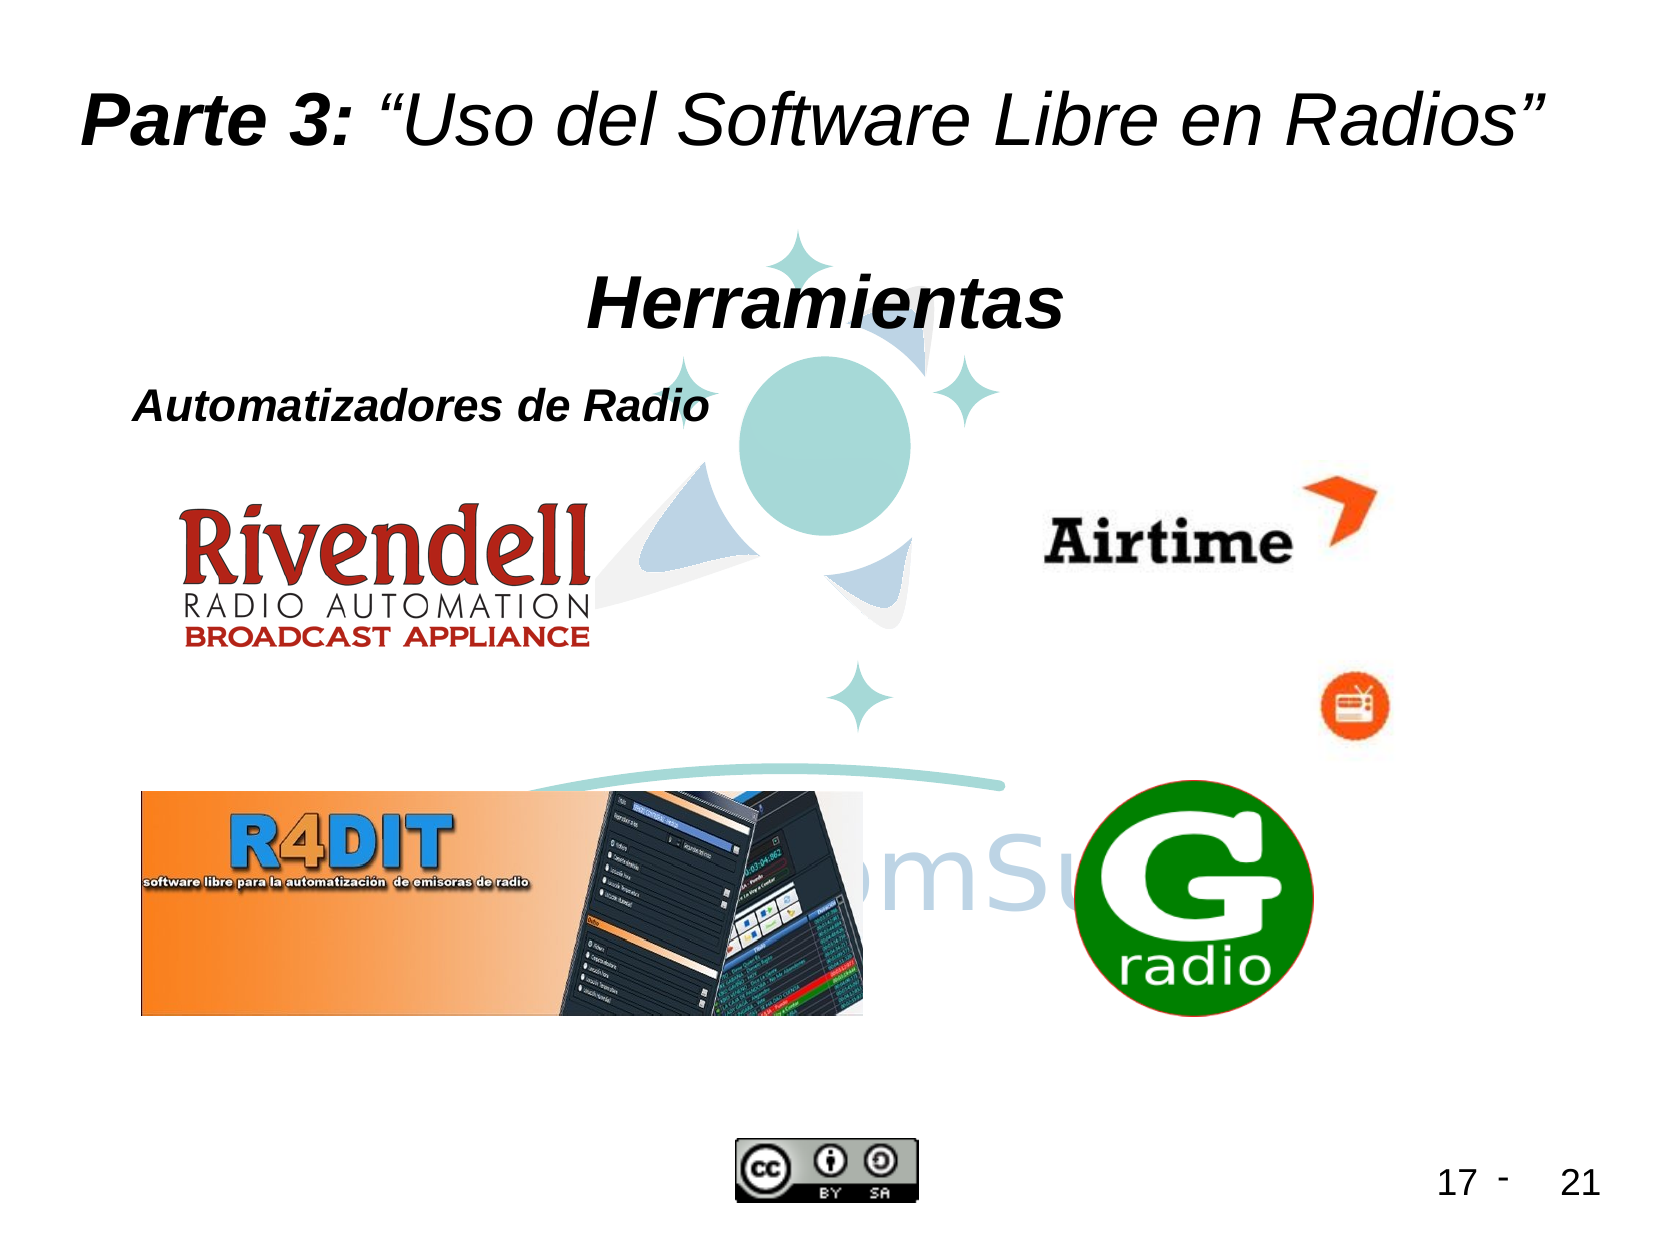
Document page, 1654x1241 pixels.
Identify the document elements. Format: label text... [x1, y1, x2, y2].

title Herramientas [540, 244, 1114, 361]
picture [141, 211, 1400, 1205]
text_box Parte 3: “Uso del Software Libre en Radios” [80, 77, 1574, 162]
text_box - [1482, 1147, 1530, 1205]
text_box 21 [1545, 1154, 1642, 1225]
text_box <número> [1421, 1154, 1545, 1225]
text_box Automatizadores de Radio [118, 372, 726, 439]
